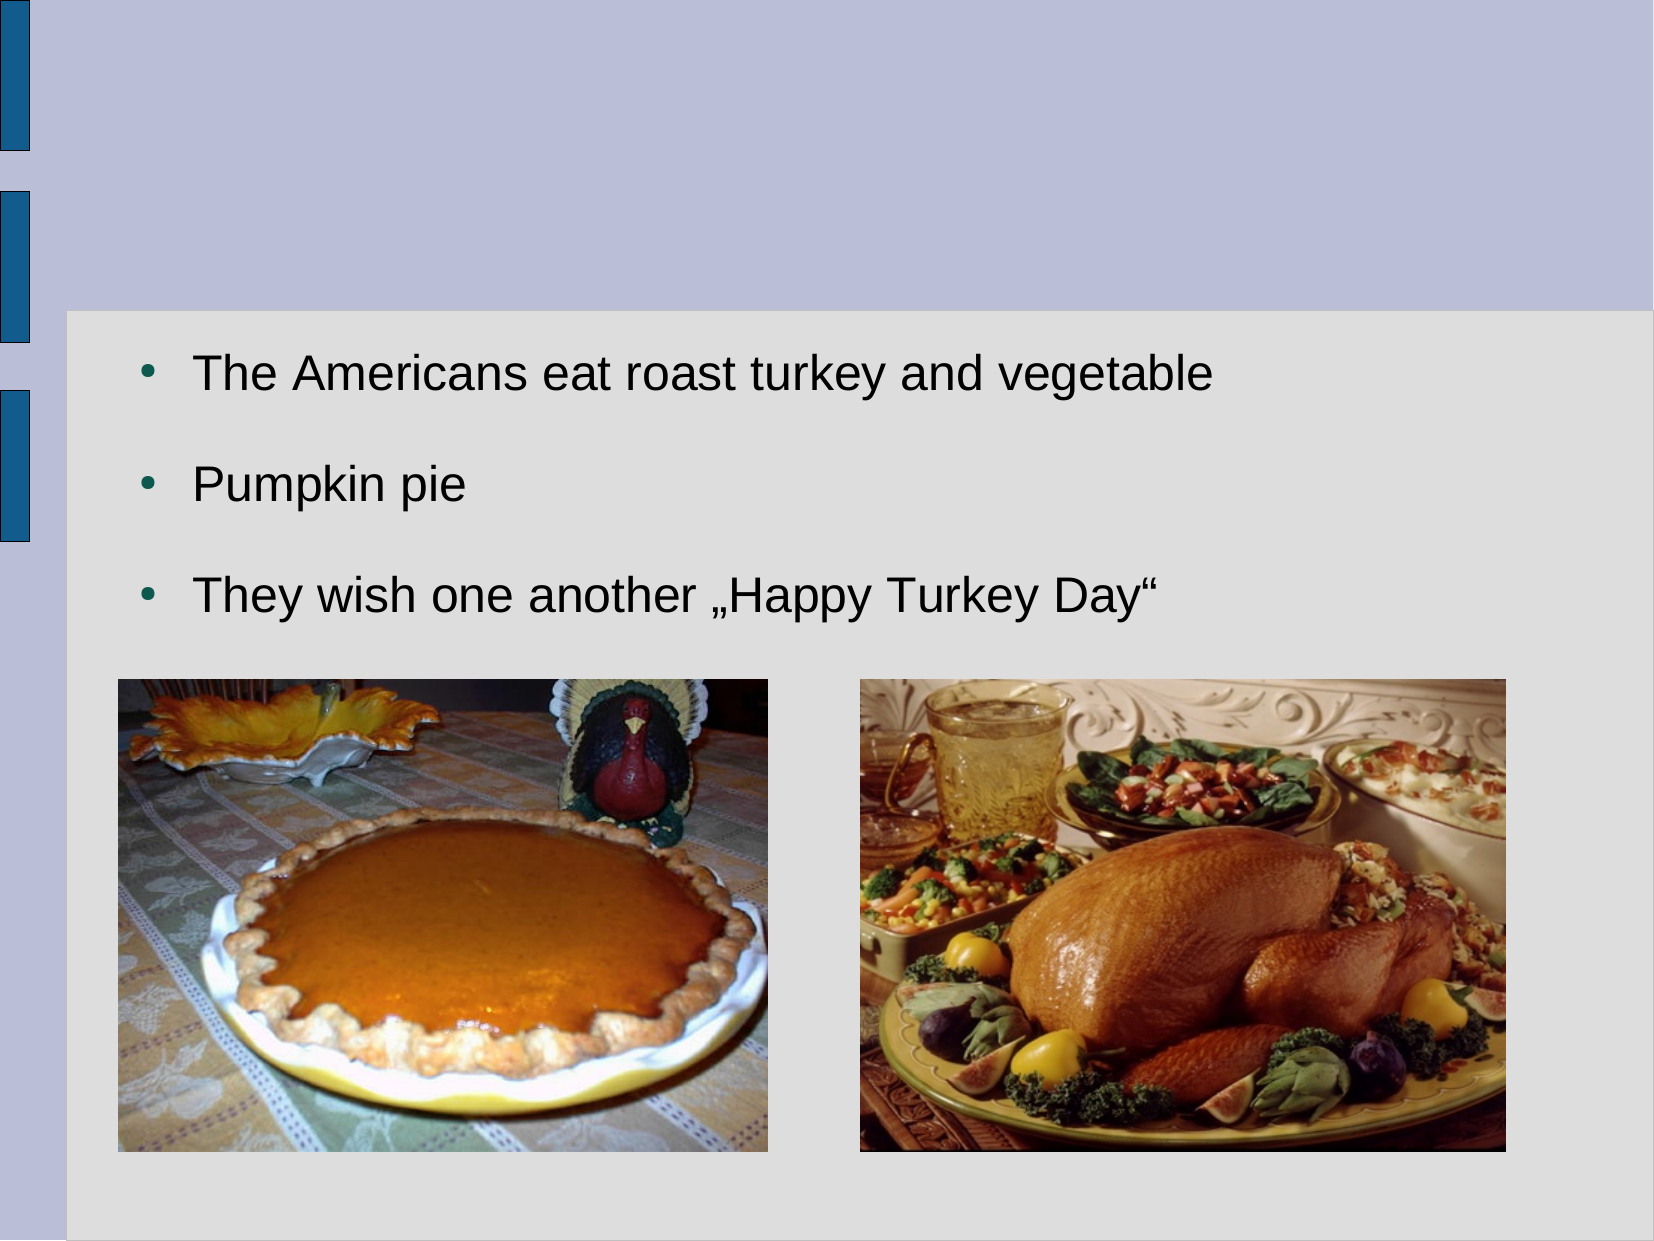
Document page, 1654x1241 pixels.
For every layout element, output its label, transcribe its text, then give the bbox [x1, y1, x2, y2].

list The Americans eat roast turkey and vegetable Pumpkin pie They wish one another „Happy Turkey Day“ [121, 344, 1534, 1127]
picture [860, 679, 1506, 1152]
picture [118, 679, 768, 1152]
